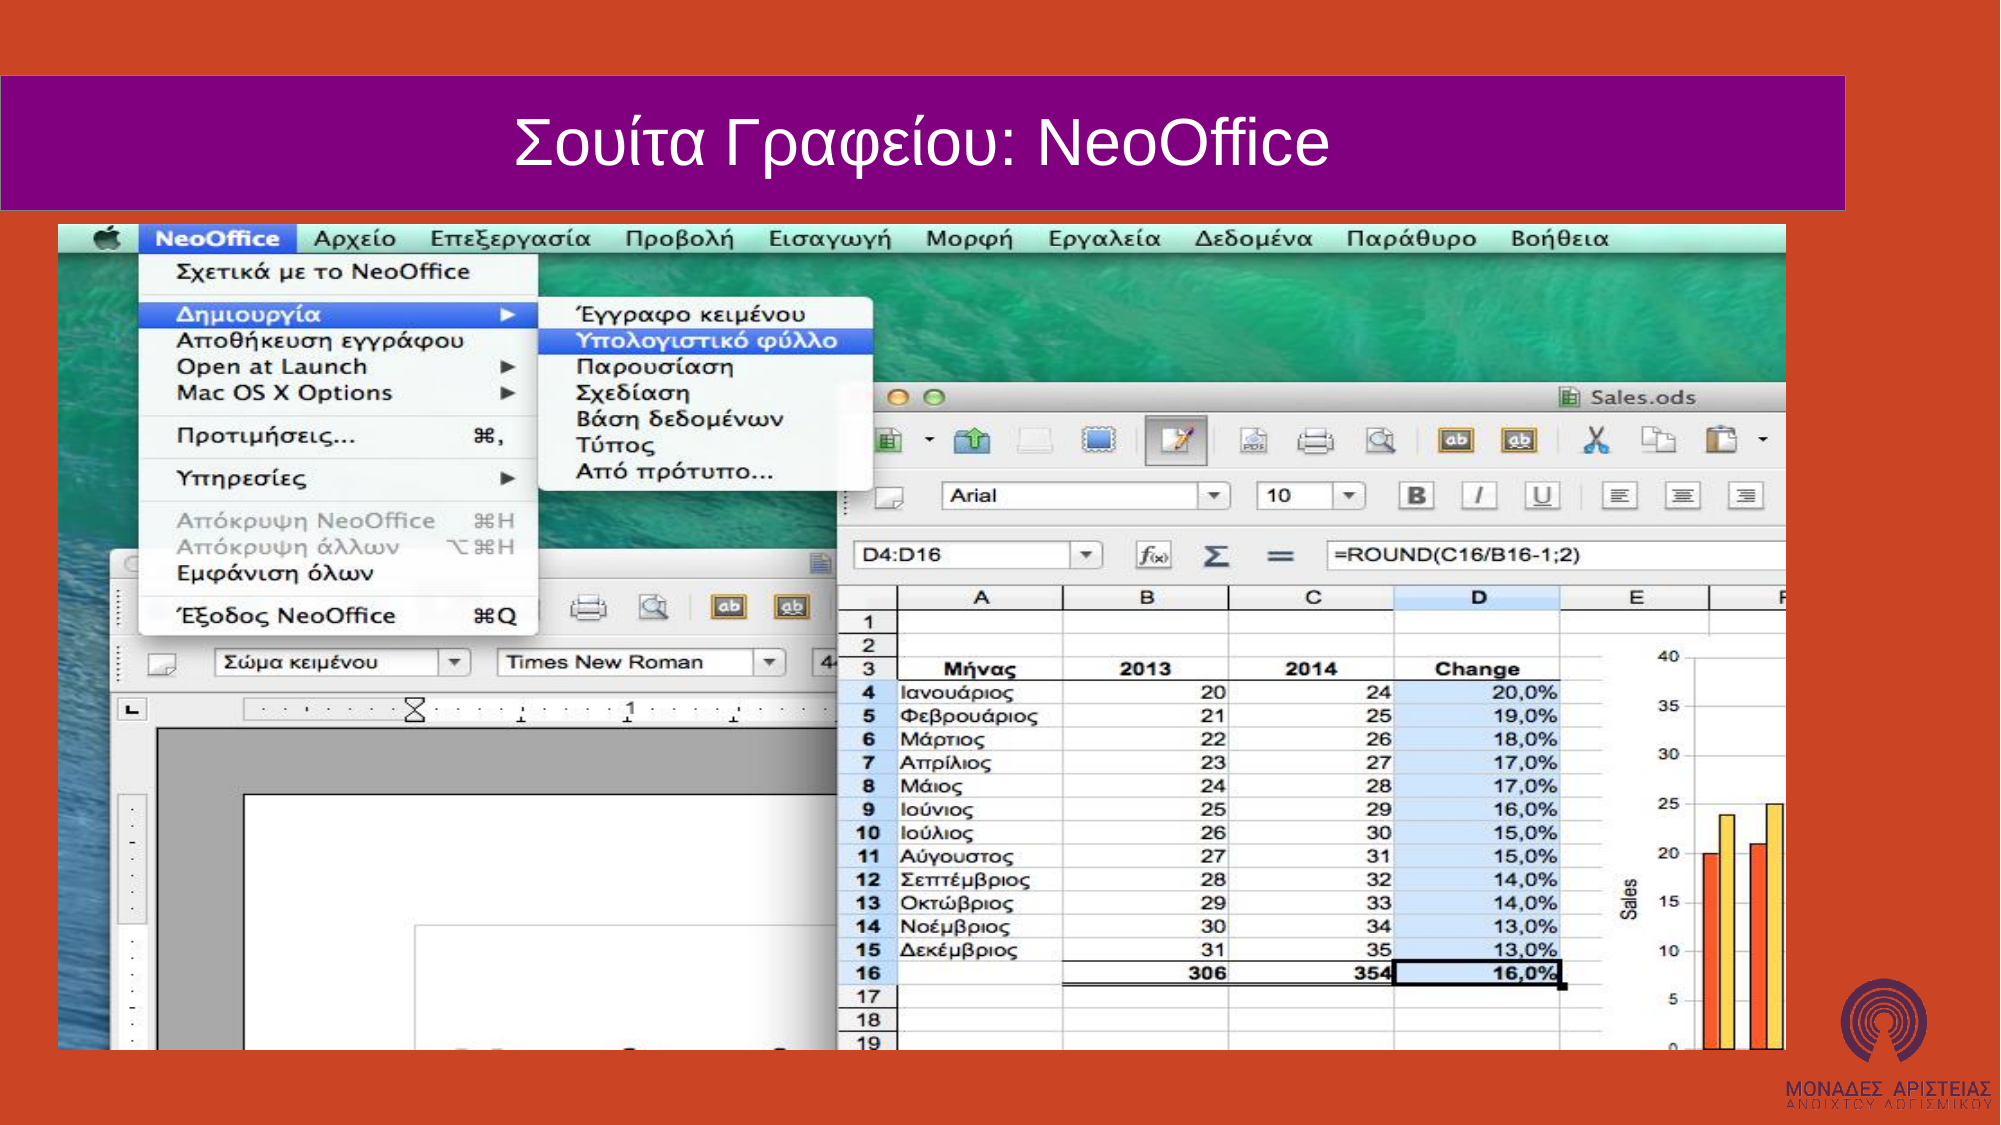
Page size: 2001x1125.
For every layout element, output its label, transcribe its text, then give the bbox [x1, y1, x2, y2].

text_box To NeoOffice είναι μια σουίτα εφαρμογών γραφείου για το OS X λειτουργικό σύστημα. Είναι ένα fork του ελεύθερου / ανοιχτού κώδικα OpenOffice που υλοποιεί σχεδόν όλα τα χαρακτηριστικά της αντίστοιχης έκδοσης OpenOffice για Mac OS X, συμπεριλαμβανομένου ενός επεξεργαστή κειμένου, υπολογιστικό φύλλο, πρόγραμμα παρουσιάσεων και πρόγραμμα γραφικών Ιστοσελίδα: http://www.neooffice.org [585, 314, 1826, 1066]
text_box Σουίτα Γραφείου: NeoOffice [0, 75, 1846, 211]
picture [58, 224, 1786, 1051]
picture [1785, 978, 1992, 1111]
